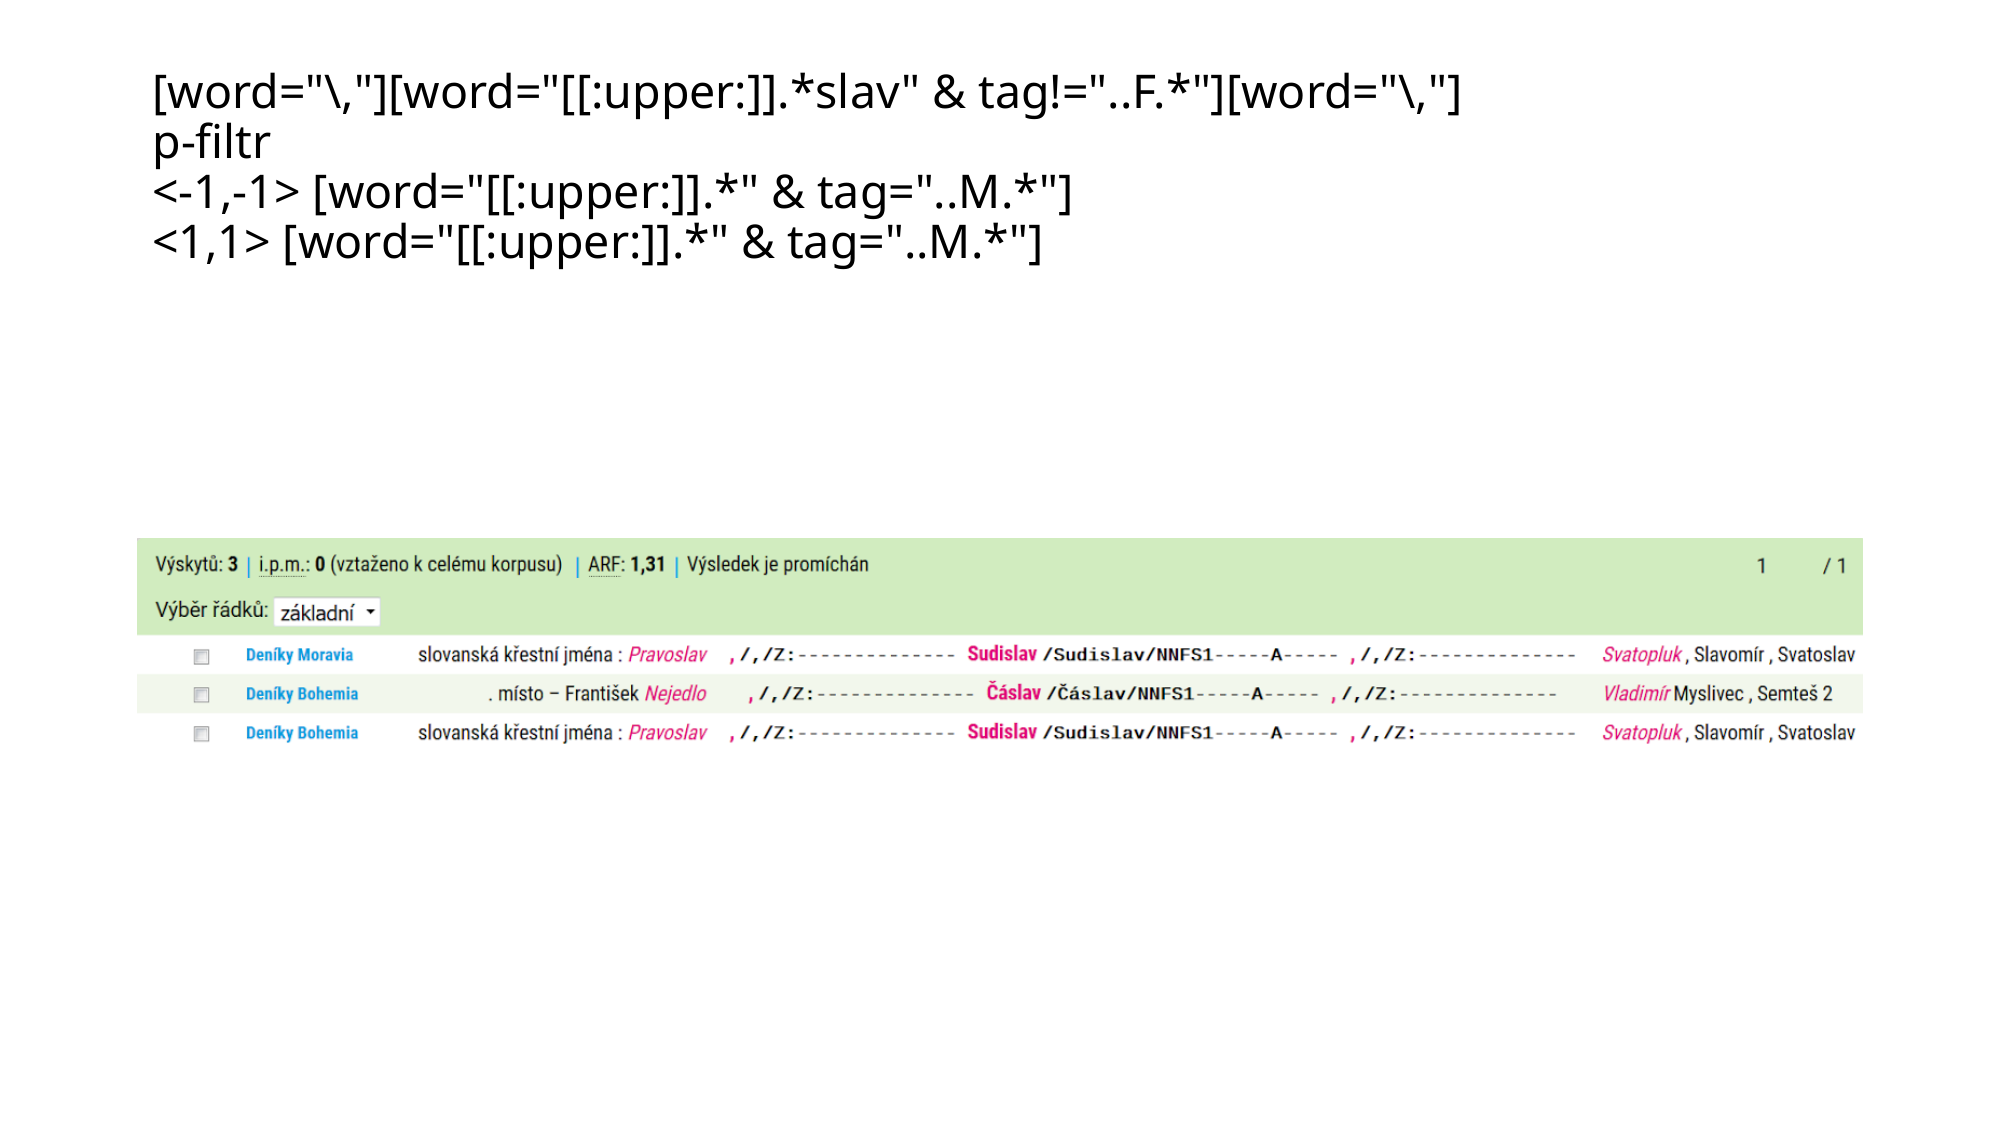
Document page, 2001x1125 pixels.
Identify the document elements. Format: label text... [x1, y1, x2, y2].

picture [137, 538, 1863, 775]
title [word="\,"][word="[[:upper:]].*slav" & tag!="..F.*"][word="\,"] p-filtr <-1,-1> [word="[[:upper:]].*" & tag="..M.*"] <1,1> [word="[[:upper:]].*" & tag="..M.*"] [137, 59, 1863, 278]
